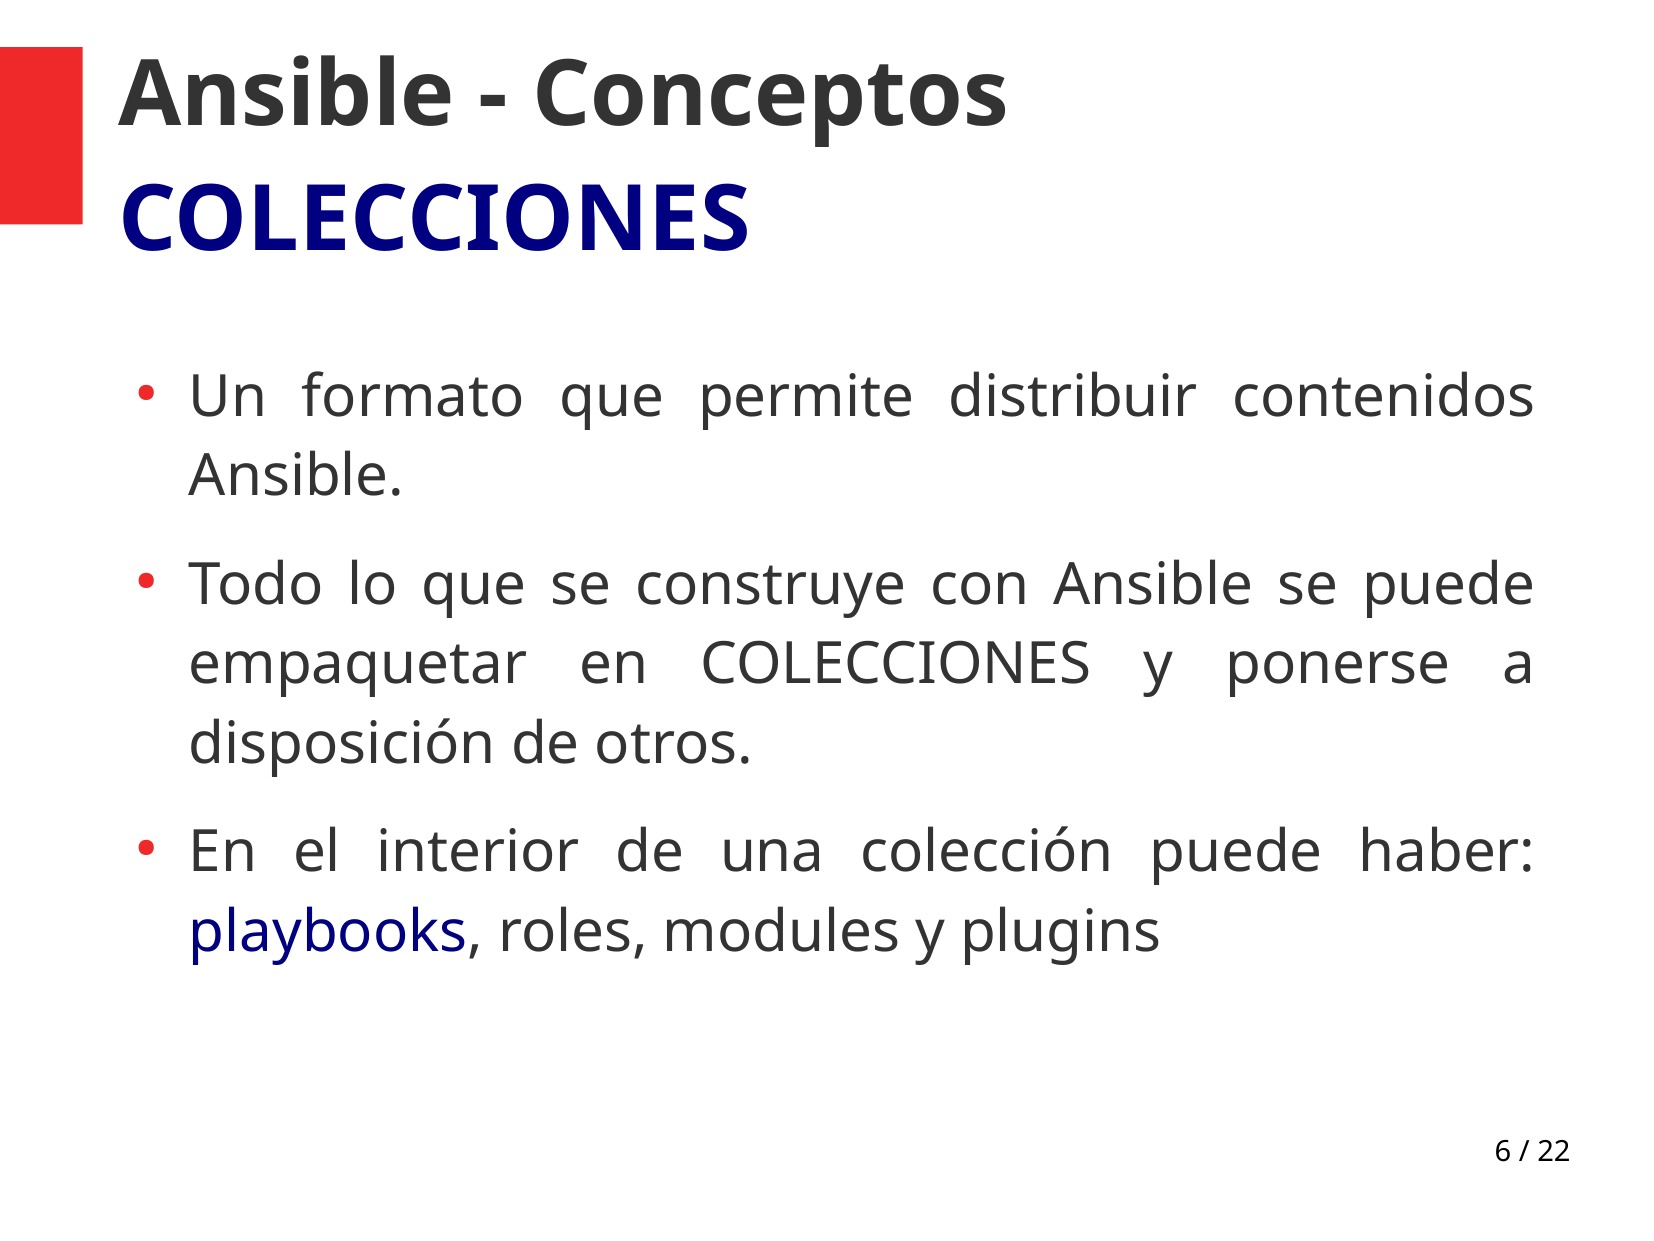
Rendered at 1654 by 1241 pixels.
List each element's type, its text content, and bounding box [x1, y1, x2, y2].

list Un formato que permite distribuir contenidos Ansible. Todo lo que se construye con Ansible se puede empaquetar en COLECCIONES y ponerse a disposición de otros. En el interior de una colección puede haber:playbooks, roles, modules y plugins [118, 354, 1536, 1074]
title Ansible - Conceptos COLECCIONES [118, 45, 1571, 260]
